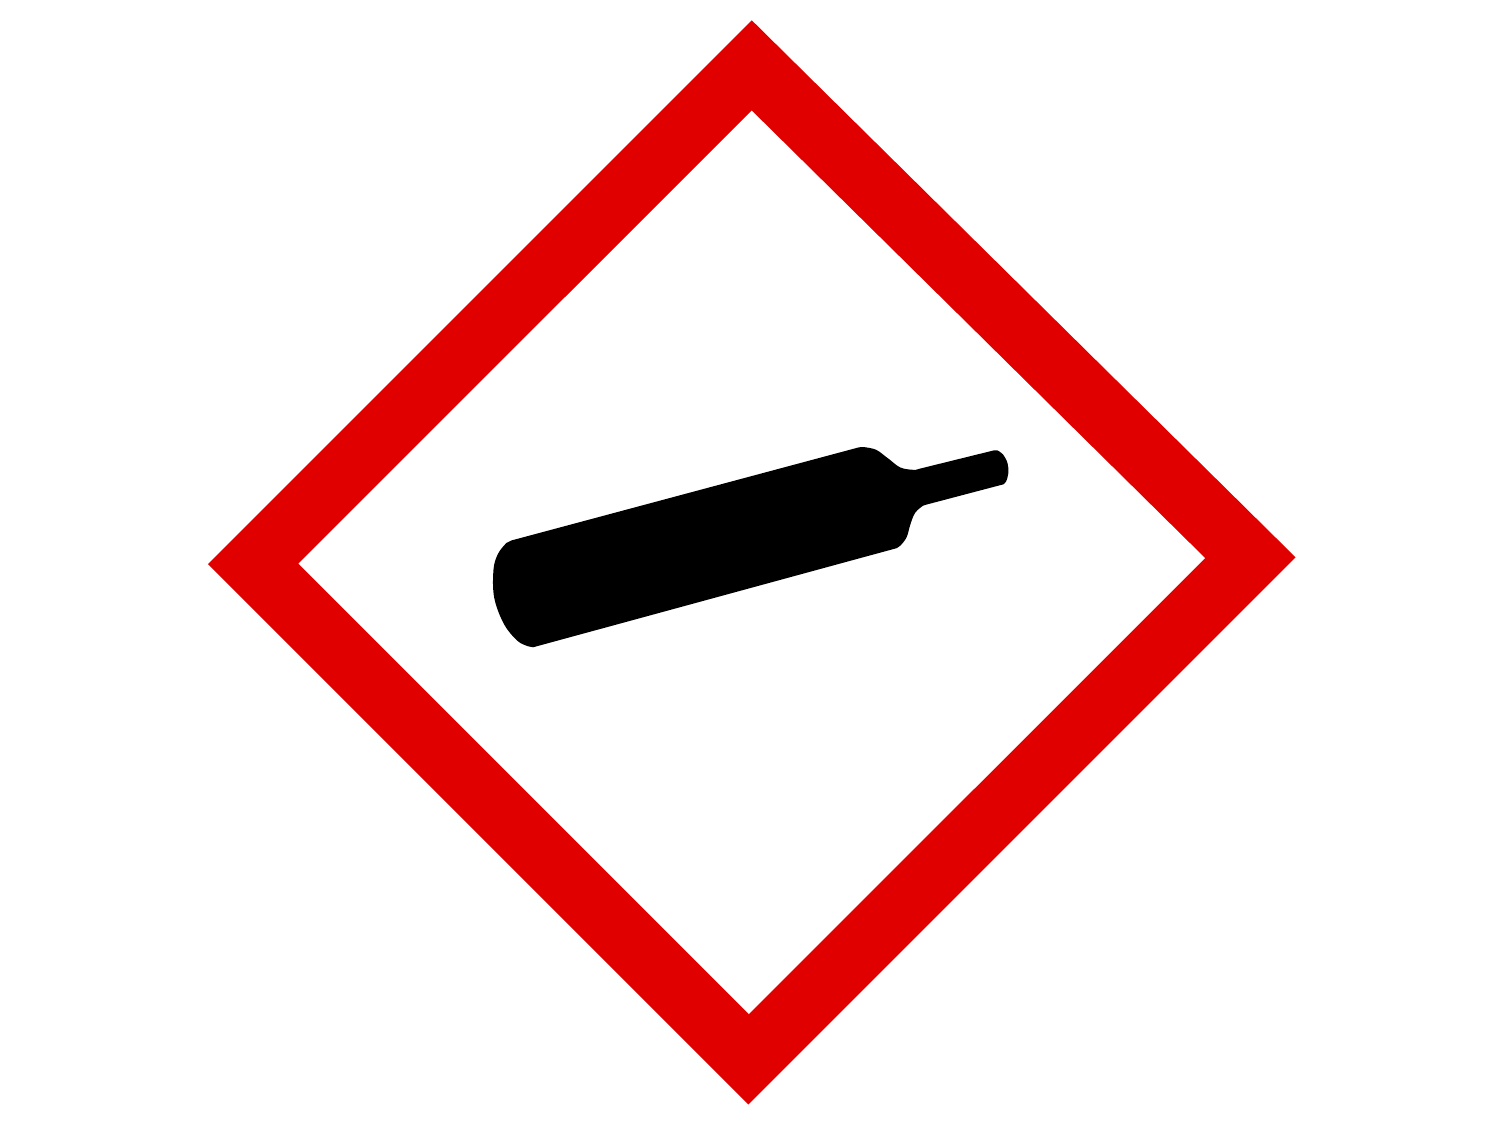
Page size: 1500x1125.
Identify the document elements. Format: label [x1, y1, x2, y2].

text_box [207, 20, 1296, 1105]
